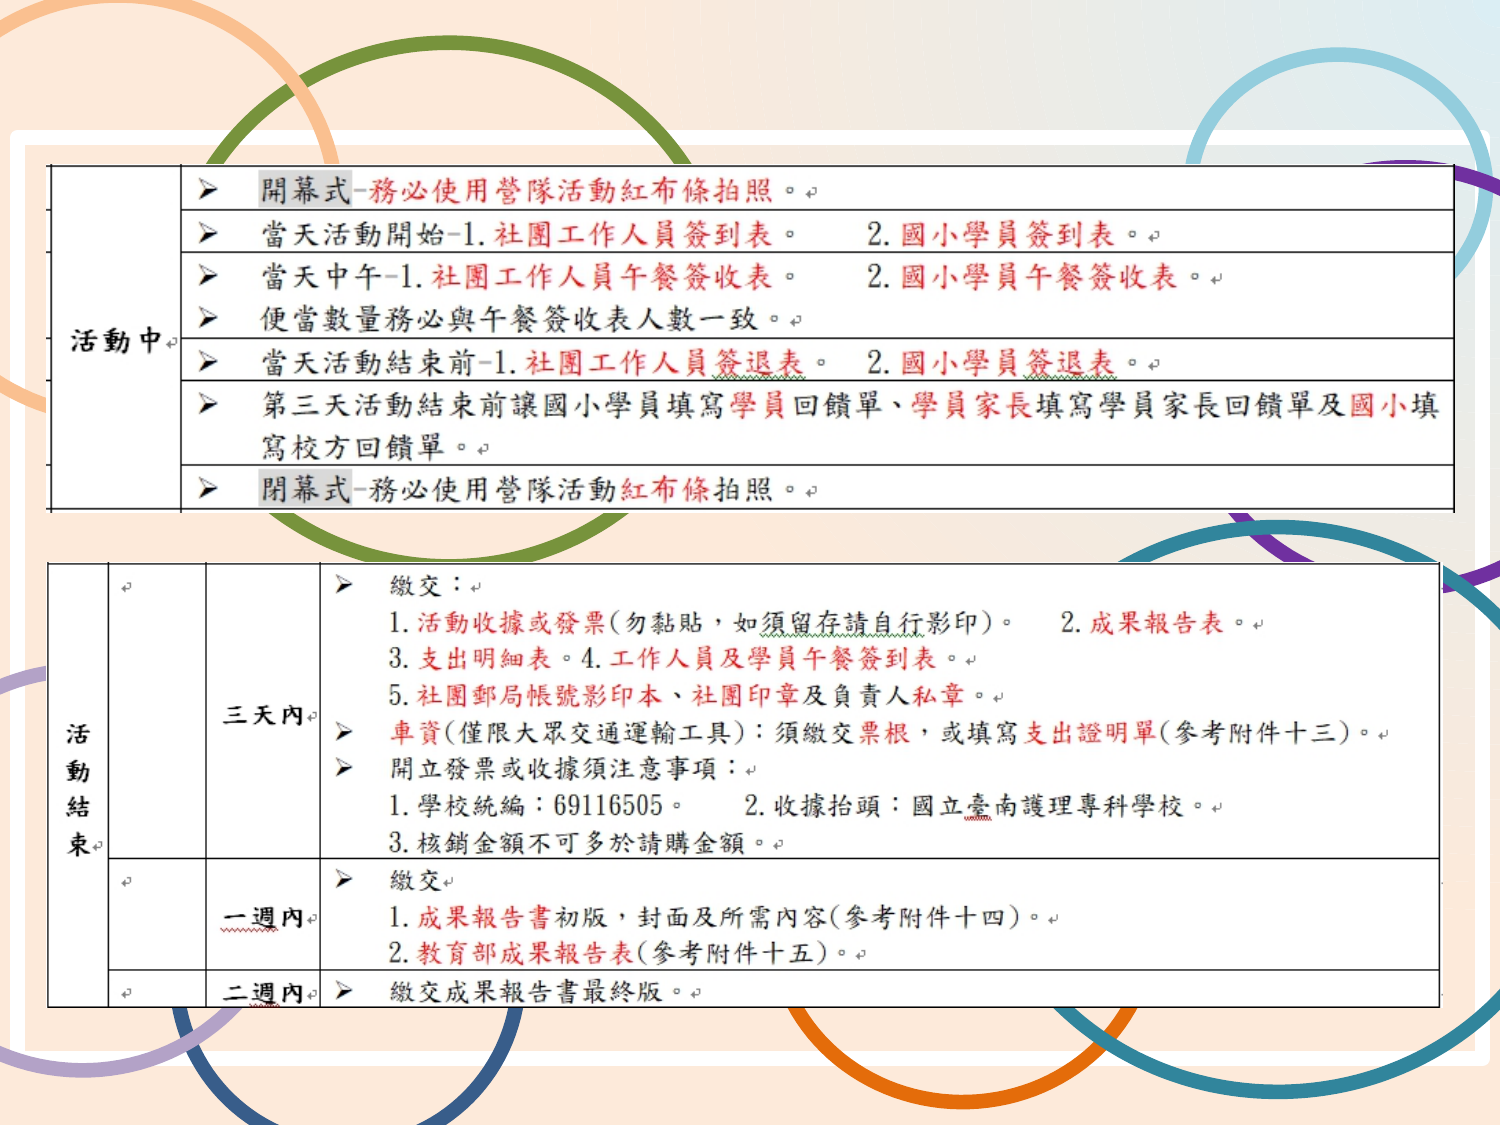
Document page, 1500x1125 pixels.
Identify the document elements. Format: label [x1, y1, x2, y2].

picture [46, 562, 1443, 1008]
picture [46, 164, 1455, 513]
